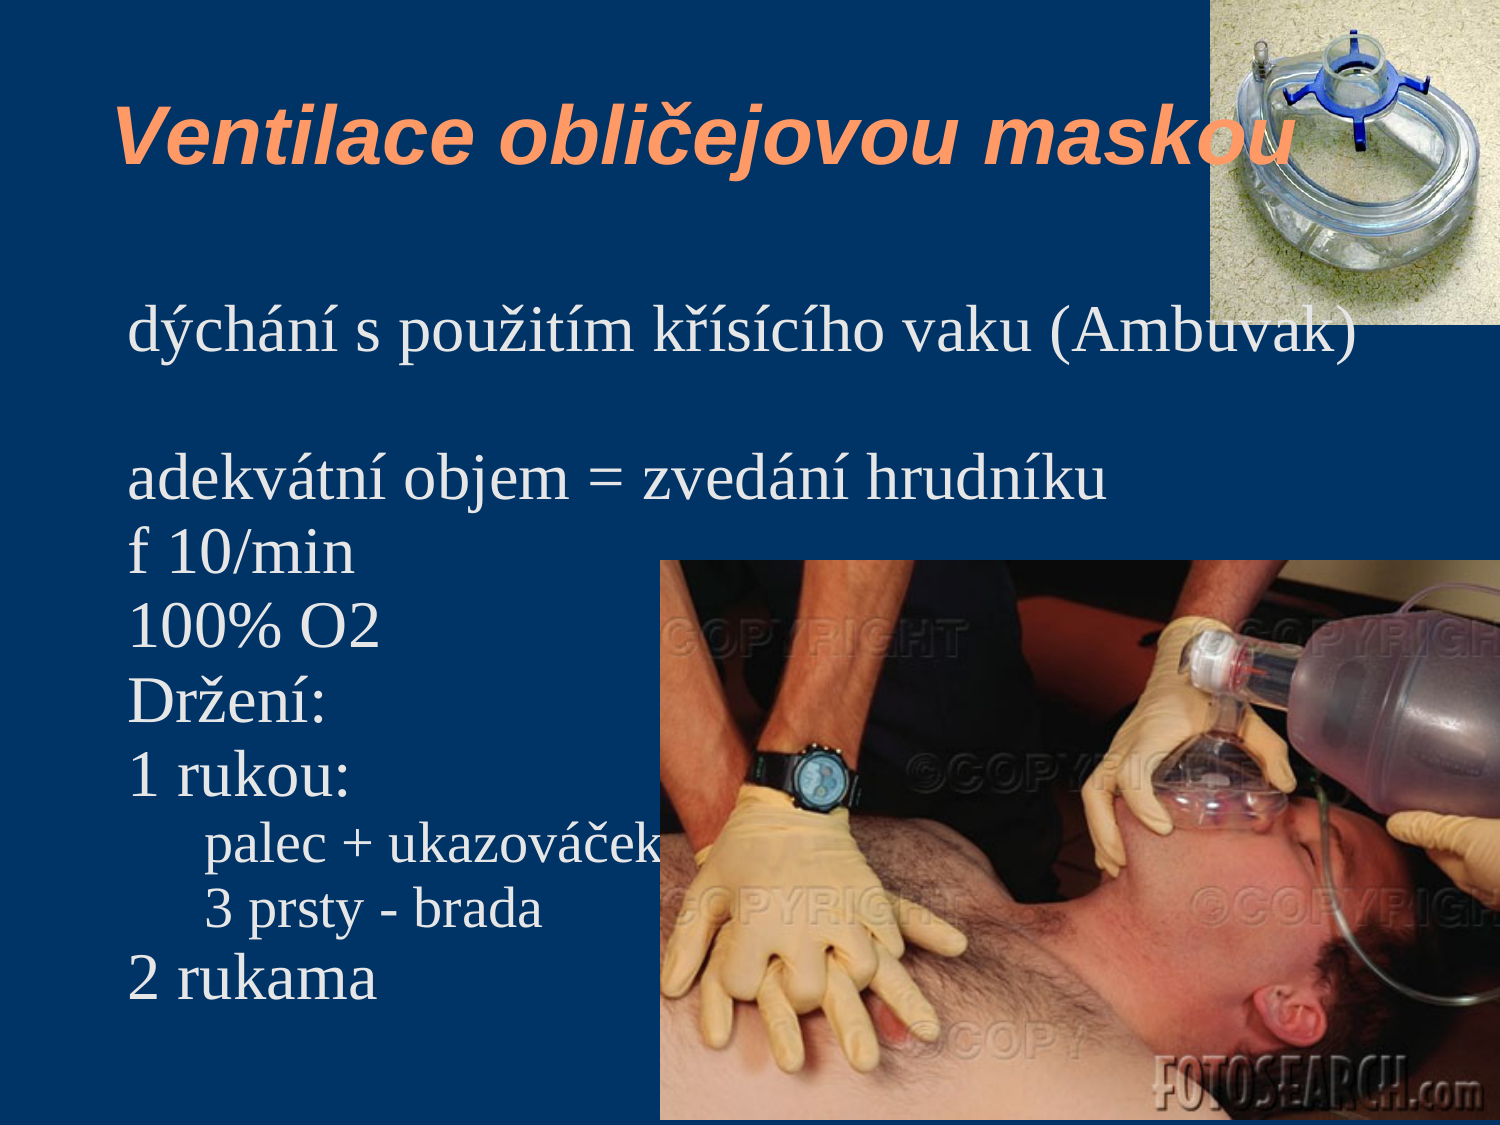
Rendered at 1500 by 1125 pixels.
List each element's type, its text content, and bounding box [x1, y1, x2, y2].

picture [660, 560, 1500, 1120]
picture [1210, 0, 1500, 325]
title Ventilace obličejovou maskou [110, 41, 1392, 231]
list dýchání s použitím křísícího vaku (Ambuvak) adekvátní objem = zvedání hrudníku f 10/min 100% O2 Držení: 1 rukou: palec + ukazováček. 3 prsty - brada 2 rukama [110, 292, 1416, 1072]
